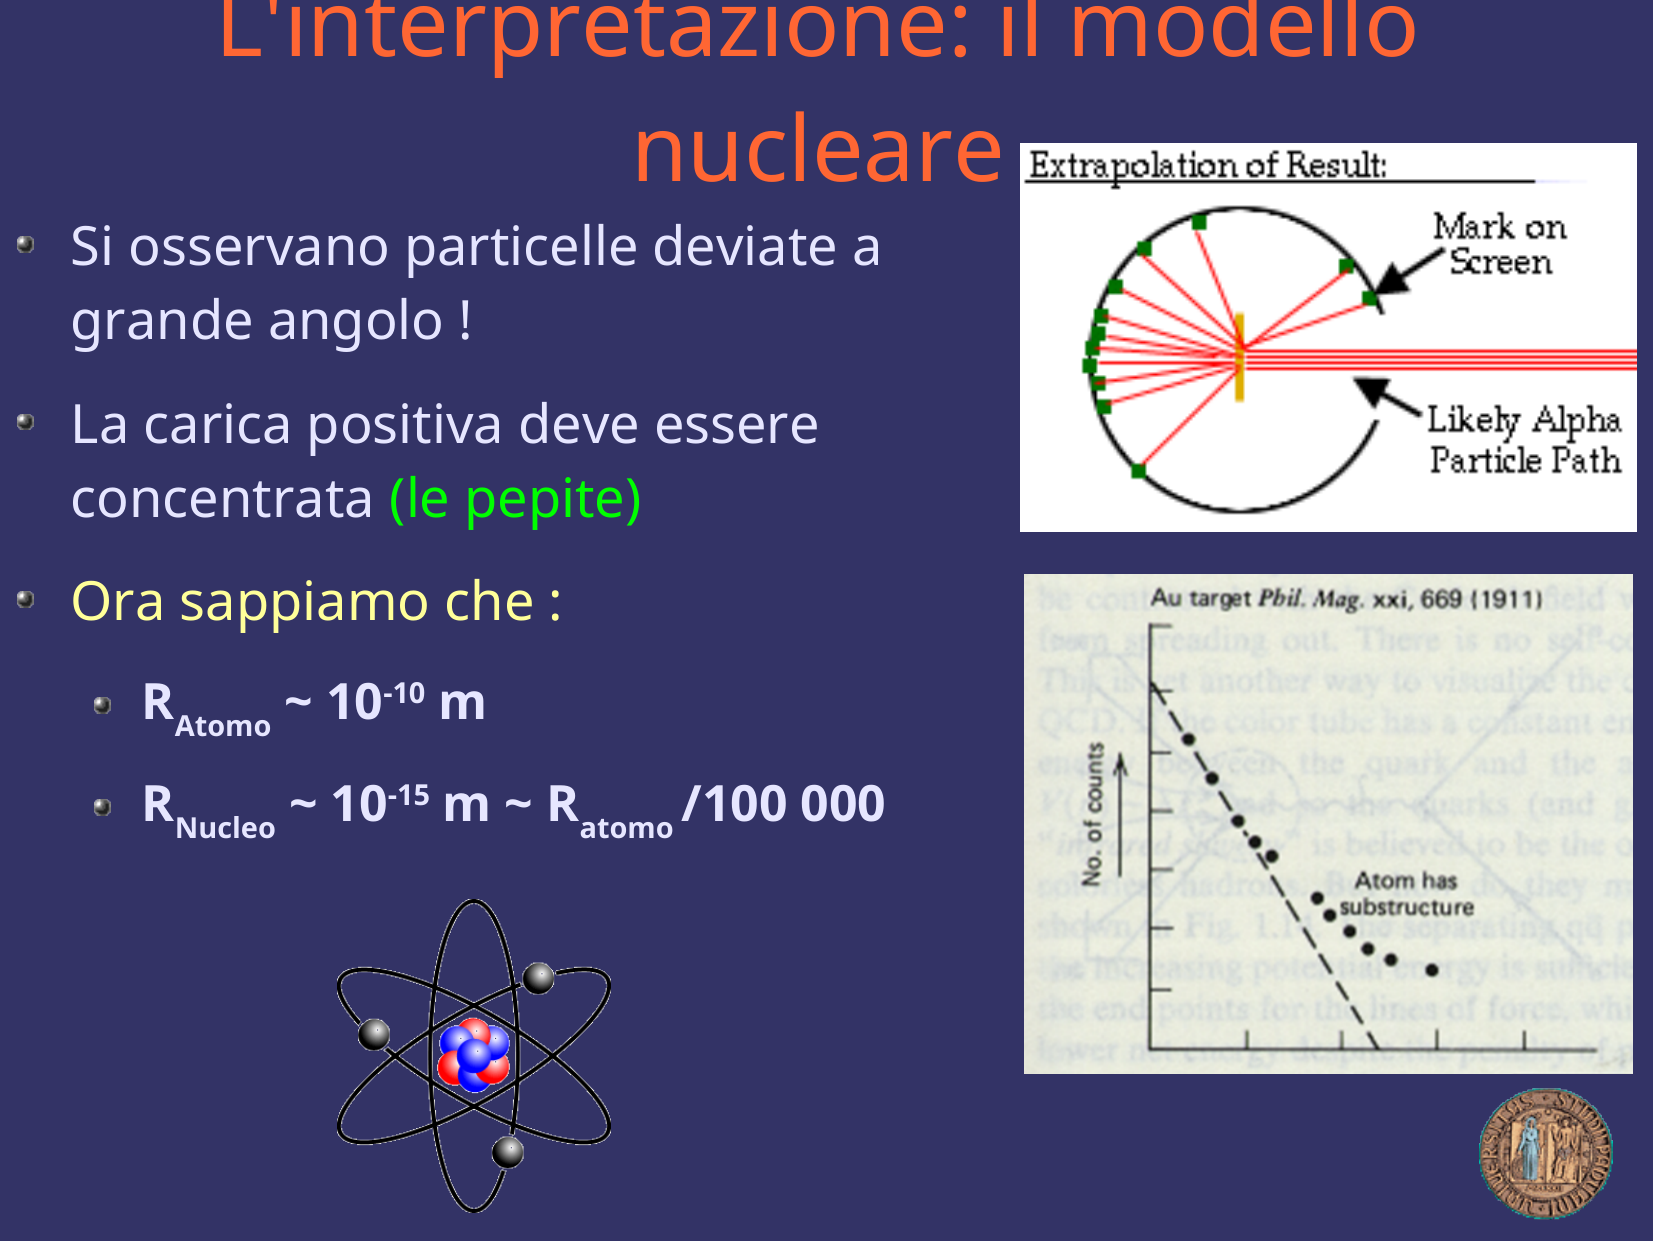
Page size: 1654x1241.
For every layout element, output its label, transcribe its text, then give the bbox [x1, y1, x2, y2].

picture [337, 899, 611, 1213]
picture [1024, 574, 1633, 1074]
title L'interpretazione: il modello nucleare [165, 13, 1472, 153]
picture [1020, 143, 1637, 532]
picture [1479, 1087, 1613, 1221]
list Si osservano particelle deviate a grande angolo ! La carica positiva deve essere concentrata (le pepite) Ora sappiamo che : RAtomo ~ 10-10 m RNucleo ~ 10-15 m ~ Ratomo /100 000 [0, 207, 1013, 1027]
